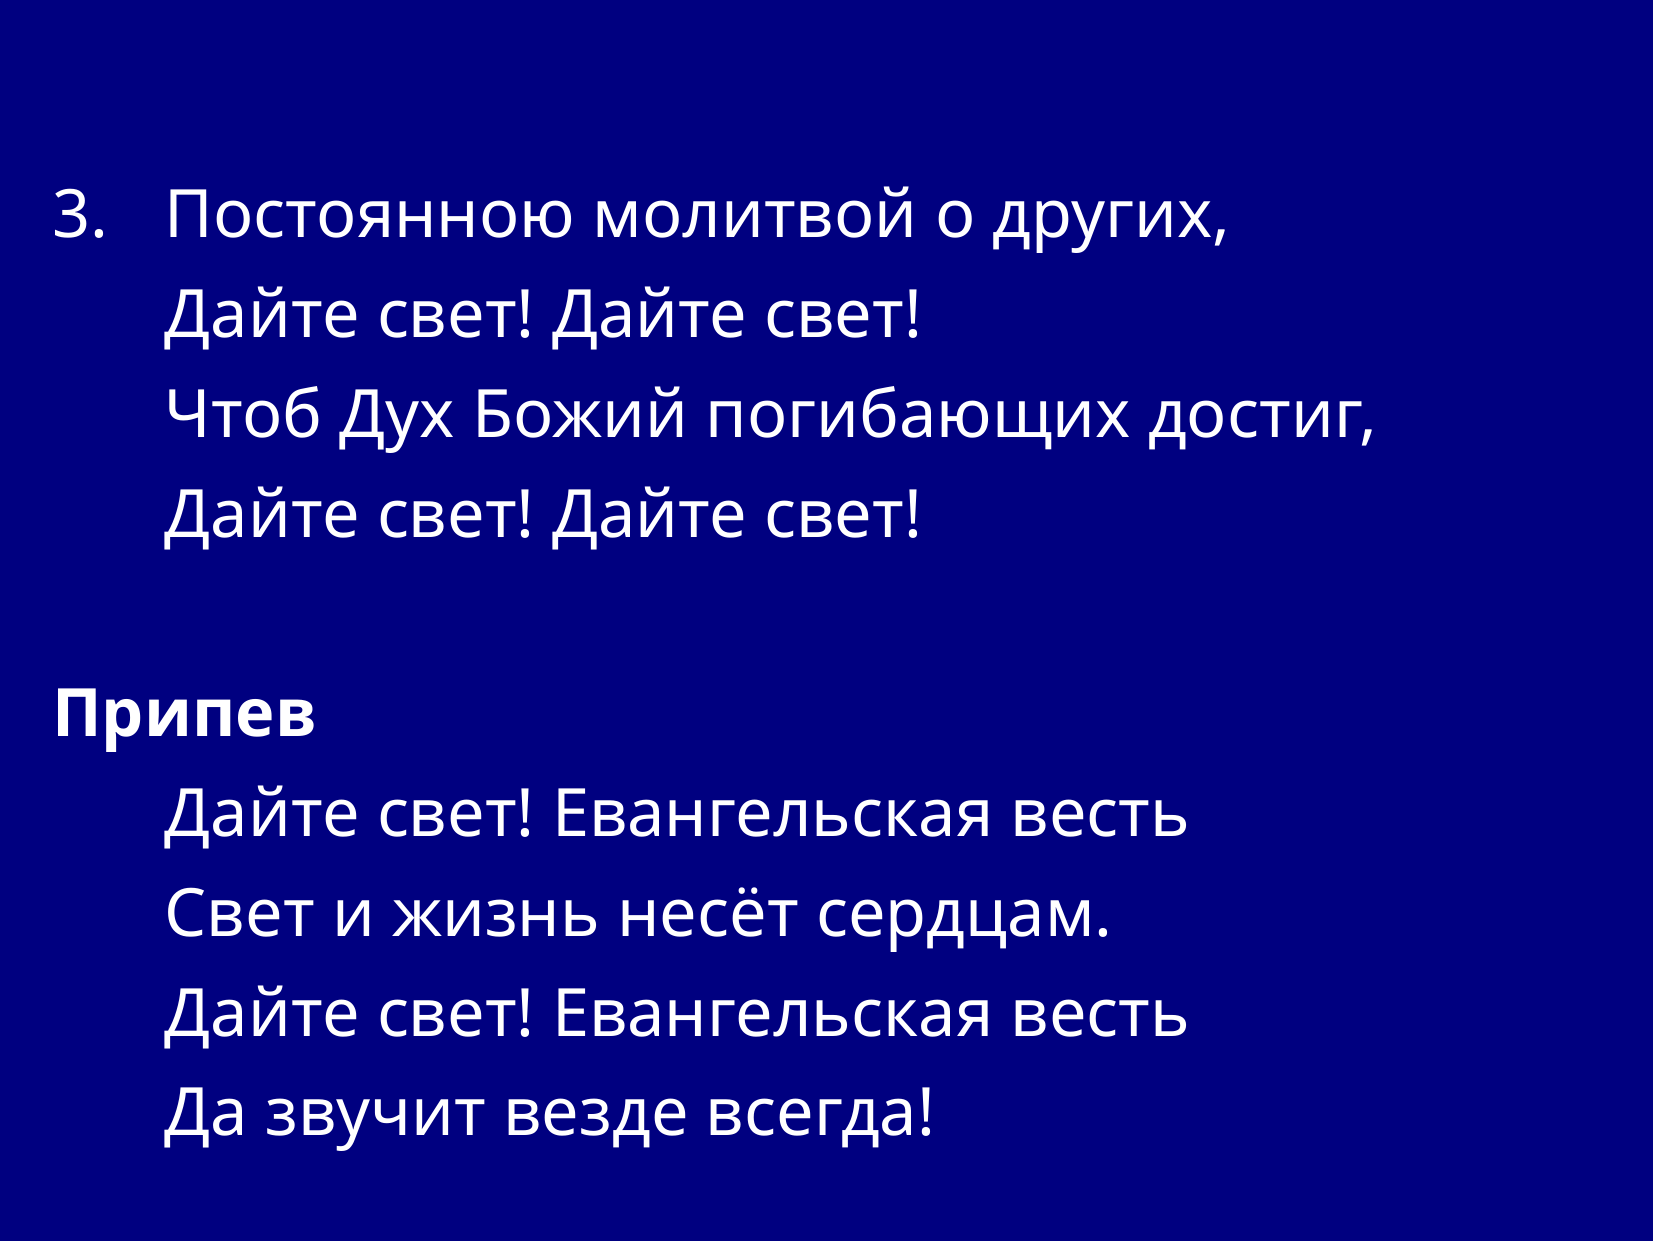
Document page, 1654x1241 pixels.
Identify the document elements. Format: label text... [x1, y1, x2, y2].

text_box 3. Постоянною молитвой о других, Дайте свет! Дайте свет! Чтоб Дух Божий погибающих достиг, Дайте свет! Дайте свет! Припев Дайте свет! Евангельская весть Свет и жизнь несёт сердцам. Дайте свет! Евангельская весть Да звучит везде всегда! [37, 150, 1576, 1163]
